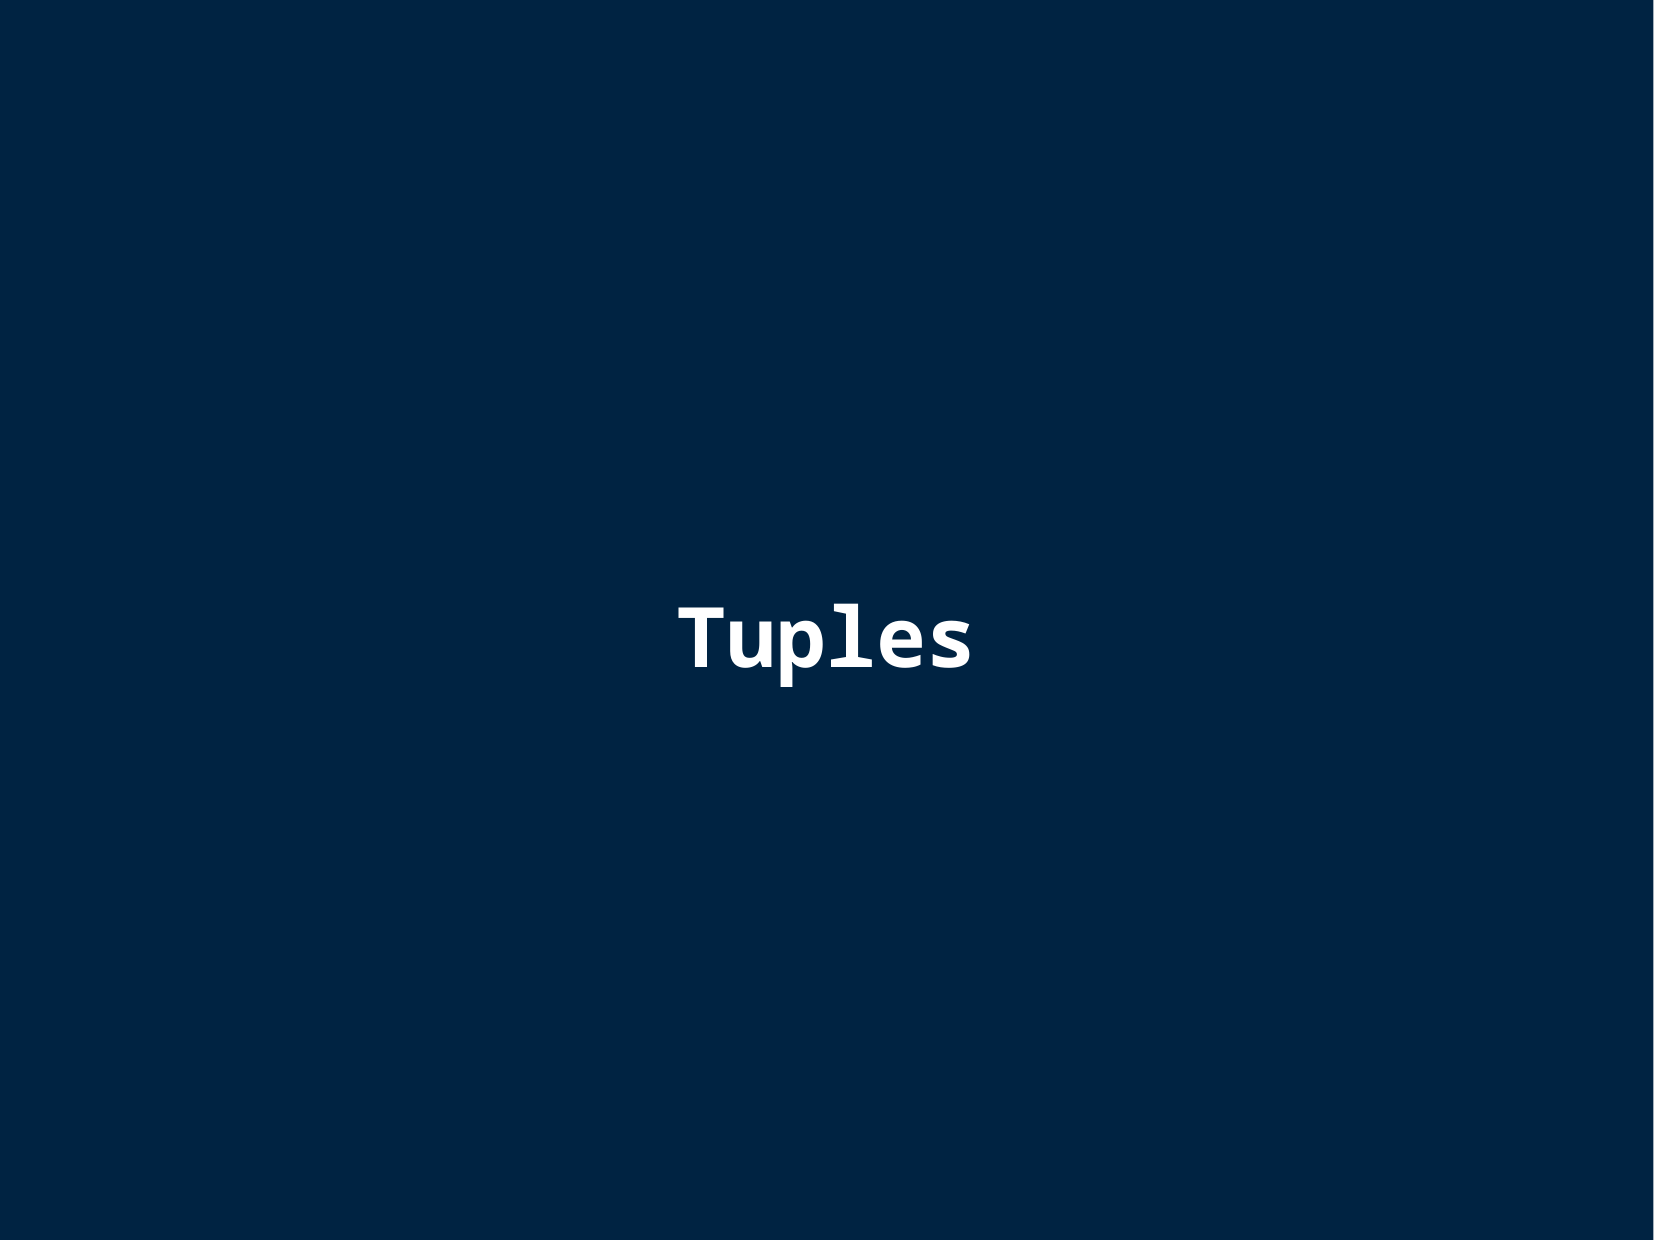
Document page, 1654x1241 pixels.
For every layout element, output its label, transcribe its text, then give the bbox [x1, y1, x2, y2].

text_box Tuples [261, 571, 1393, 670]
